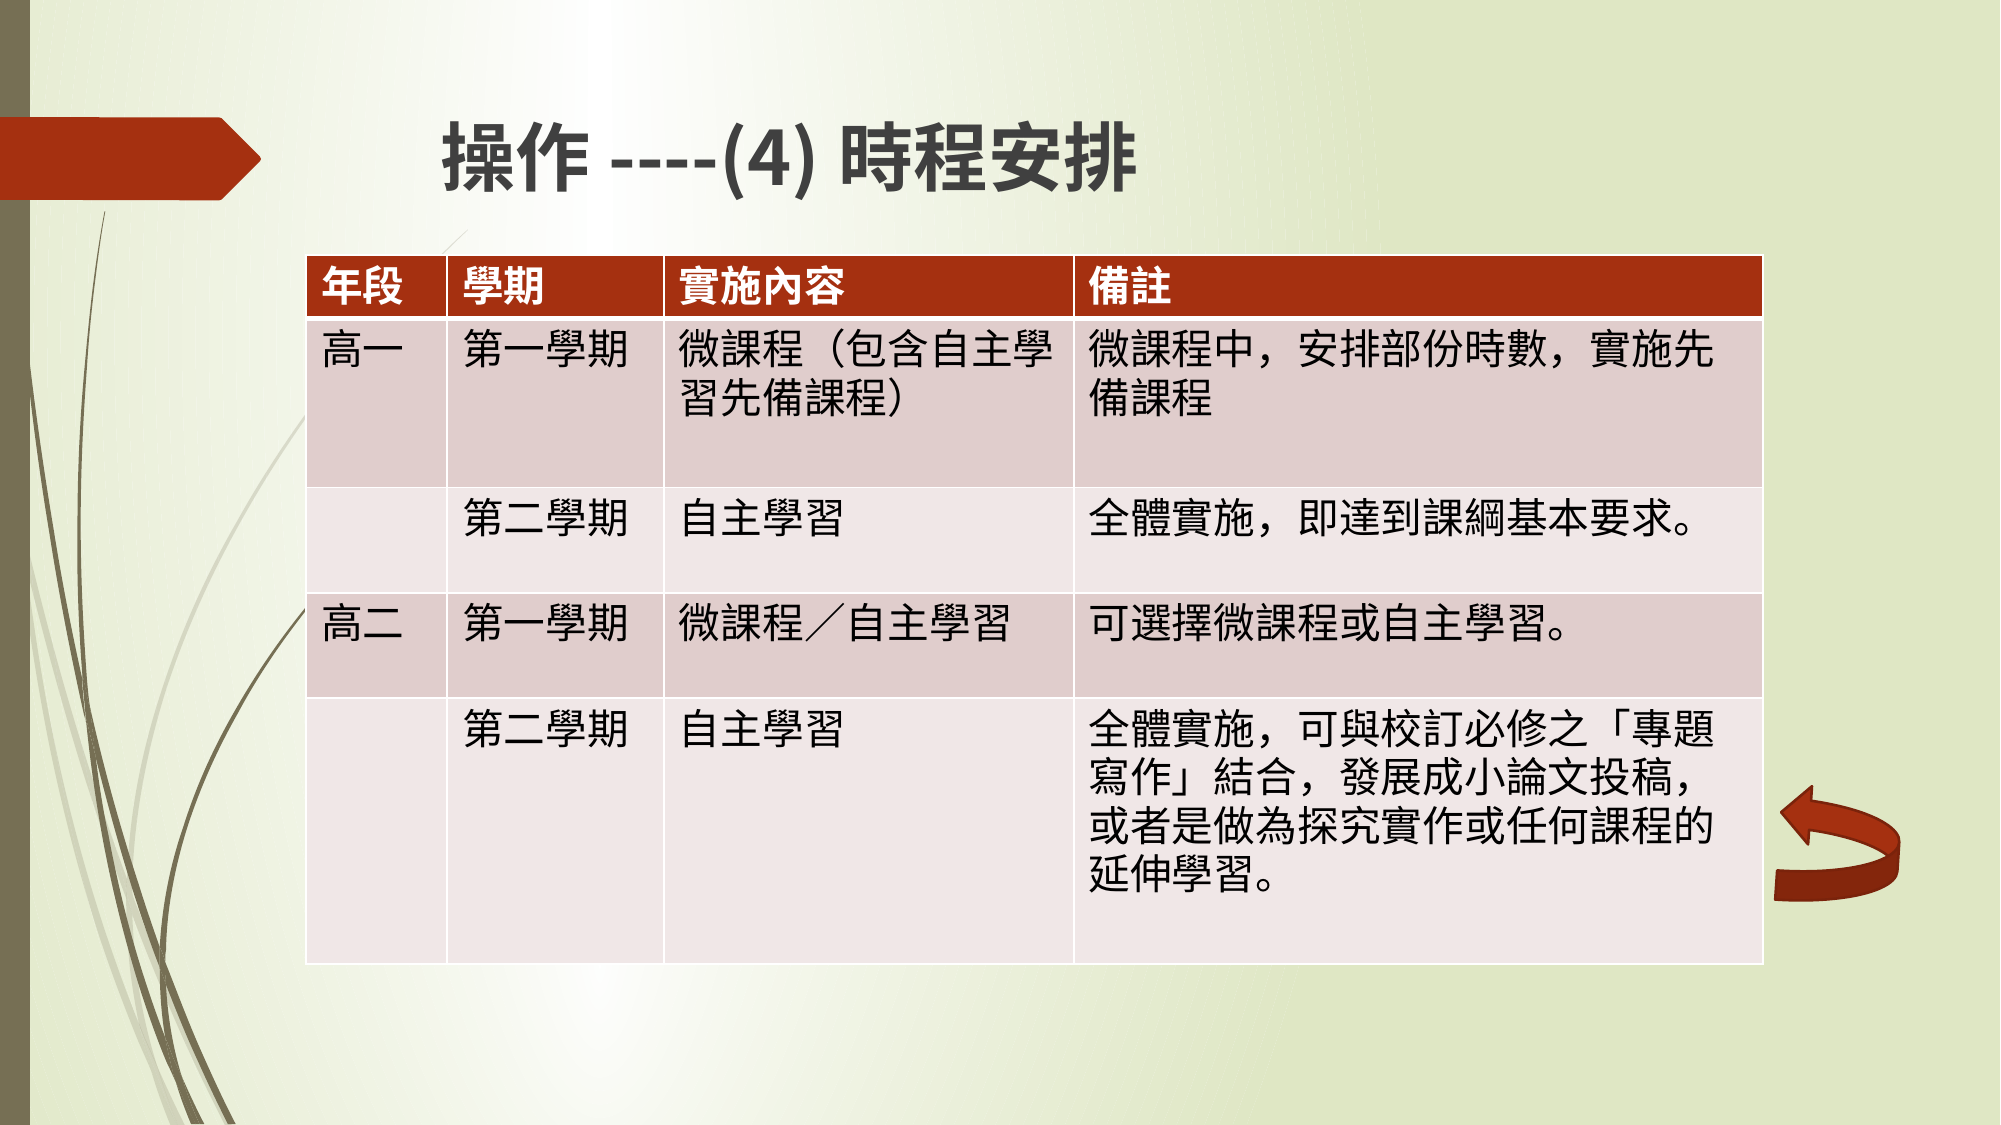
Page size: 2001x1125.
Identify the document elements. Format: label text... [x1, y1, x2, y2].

table_cell 微課程（包含自主學習先備課程） [665, 321, 1073, 487]
table_header 備註 [1075, 256, 1762, 316]
table_cell 全體實施，可與校訂必修之「專題寫作」結合，發展成小論文投稿，或者是做為探究實作或任何課程的延伸學習。 [1075, 699, 1762, 963]
table_header 學期 [448, 256, 663, 316]
table_cell 第二學期 [448, 488, 663, 592]
table_header 年段 [307, 256, 446, 316]
table_cell 高二 [307, 594, 446, 697]
table_header 實施內容 [665, 256, 1073, 316]
table_cell [307, 699, 446, 963]
table_cell [307, 488, 446, 592]
table_cell 微課程／自主學習 [665, 594, 1073, 697]
table_cell 自主學習 [665, 488, 1073, 592]
table_cell 第二學期 [448, 699, 663, 963]
title 操作----(4)時程安排 [425, 102, 1888, 313]
table_cell 可選擇微課程或自主學習。 [1075, 594, 1762, 697]
table_cell 第一學期 [448, 594, 663, 697]
text_box [1775, 786, 1900, 901]
table_cell 高一 [307, 321, 446, 487]
table_cell 全體實施，即達到課綱基本要求。 [1075, 488, 1762, 592]
table_cell 自主學習 [665, 699, 1073, 963]
table_cell 第一學期 [448, 321, 663, 487]
table_cell 微課程中，安排部份時數，實施先備課程 [1075, 321, 1762, 487]
